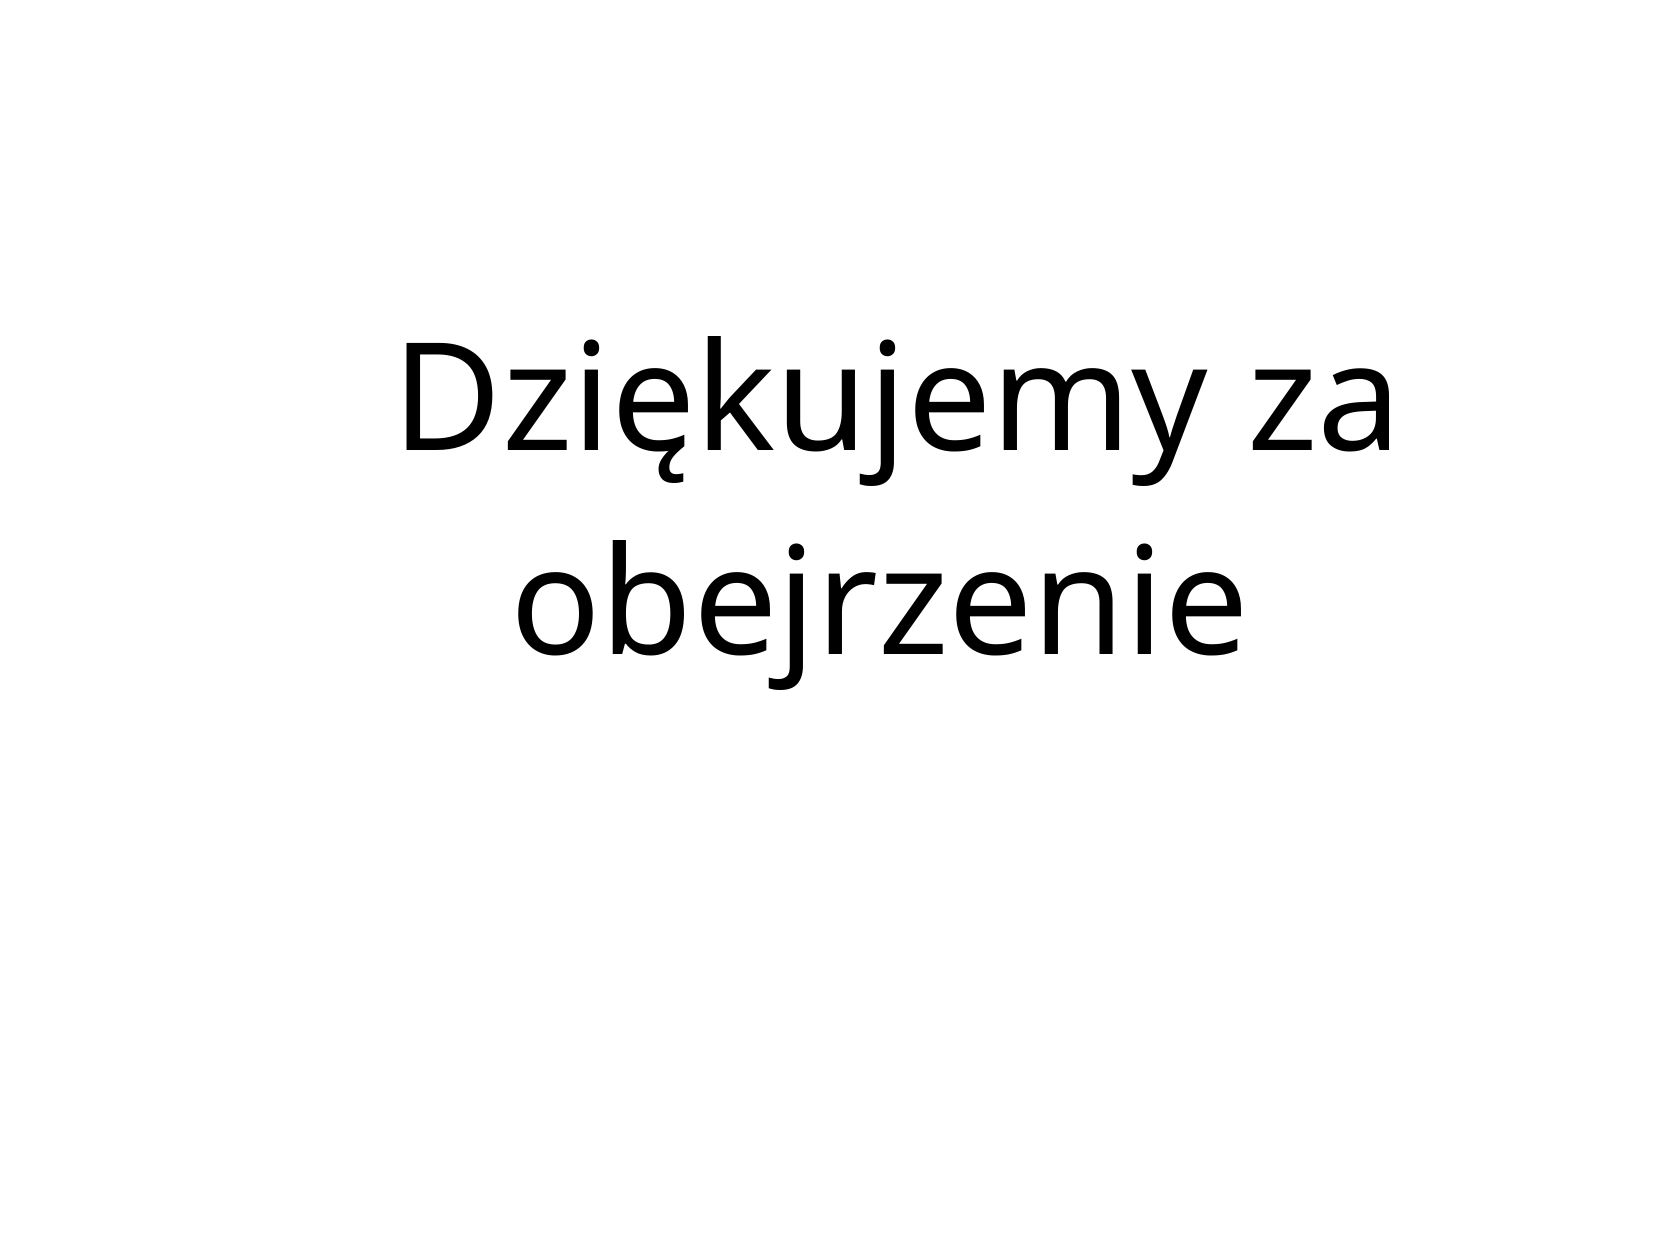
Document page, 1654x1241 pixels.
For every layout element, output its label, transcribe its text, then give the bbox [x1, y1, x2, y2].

list Dziękujemy za obejrzenie [118, 290, 1607, 1109]
